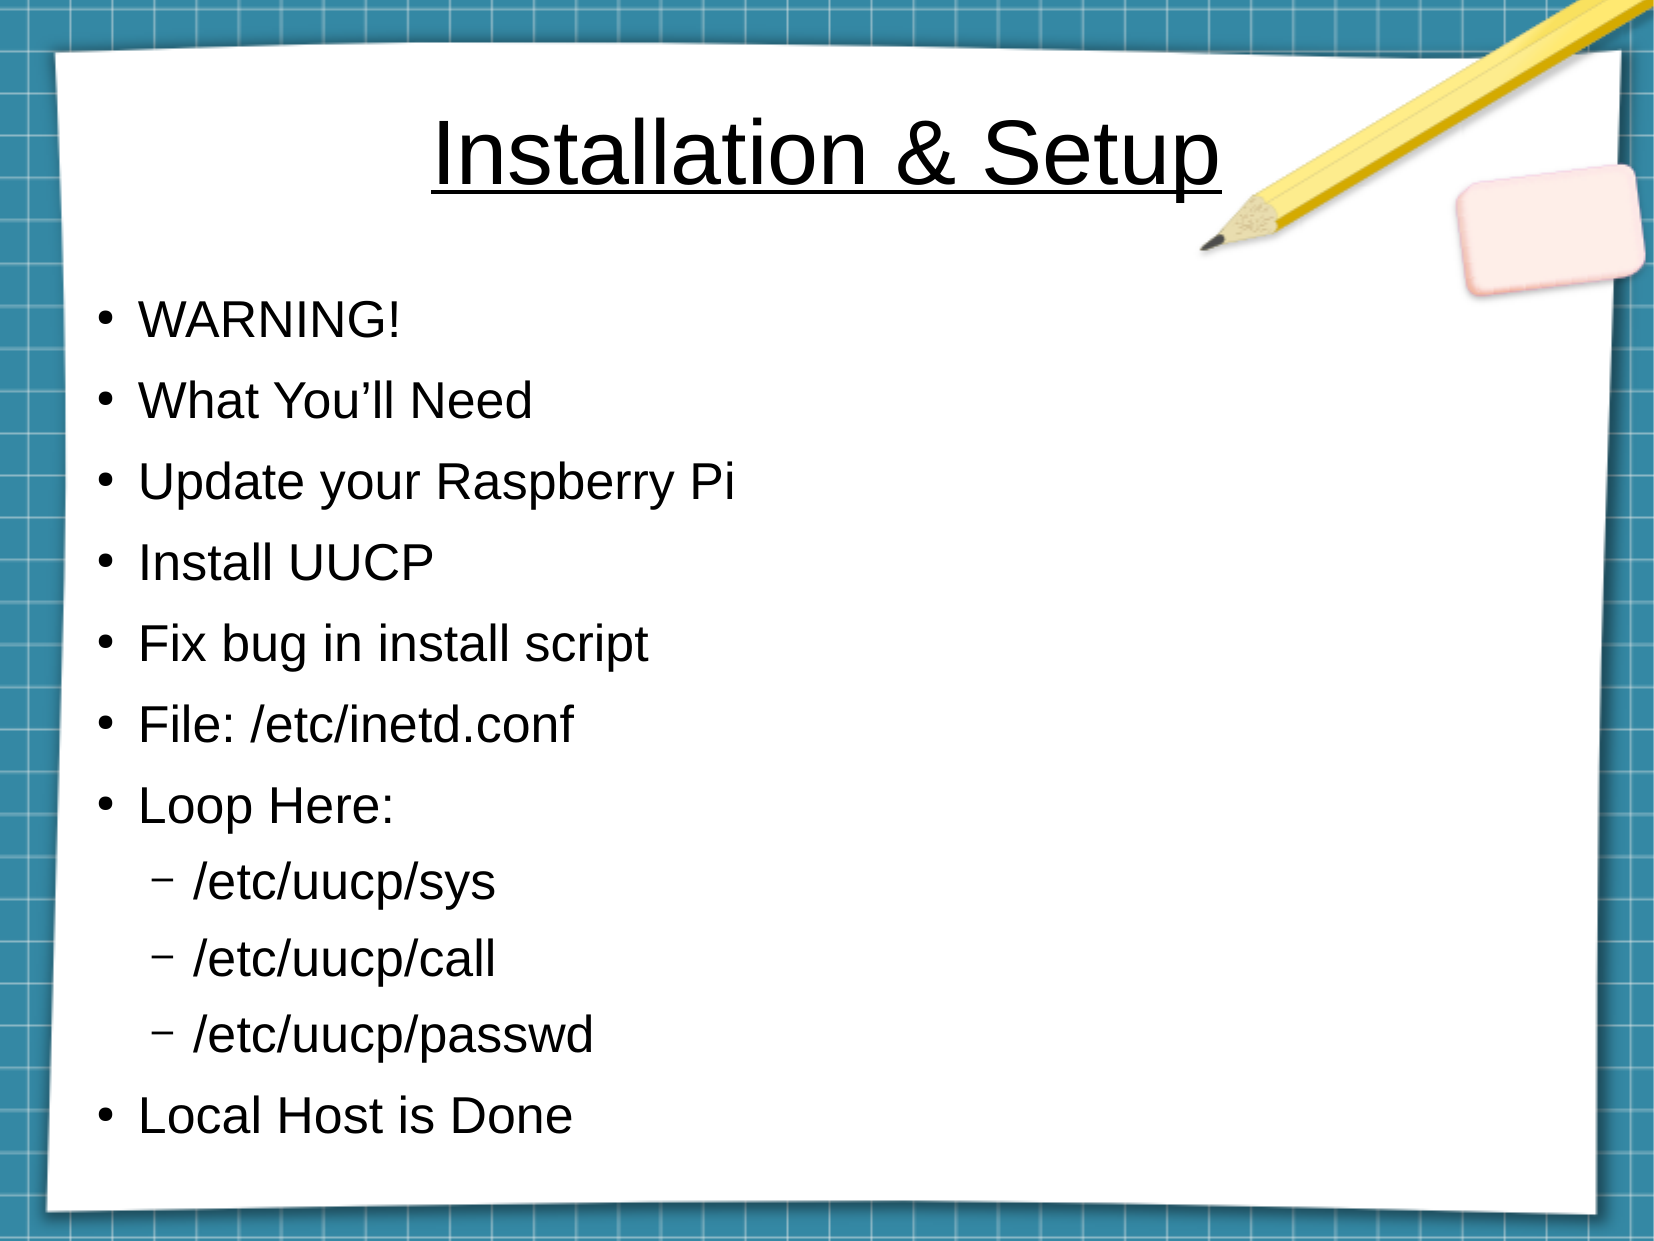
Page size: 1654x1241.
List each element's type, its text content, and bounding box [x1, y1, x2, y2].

list WARNING! What You’ll Need Update your Raspberry Pi Install UUCP Fix bug in install script File: /etc/inetd.conf Loop Here: /etc/uucp/sys /etc/uucp/call /etc/uucp/passwd Local Host is Done [82, 290, 1571, 1156]
title Installation & Setup [82, 49, 1571, 257]
picture [0, 0, 1654, 1241]
